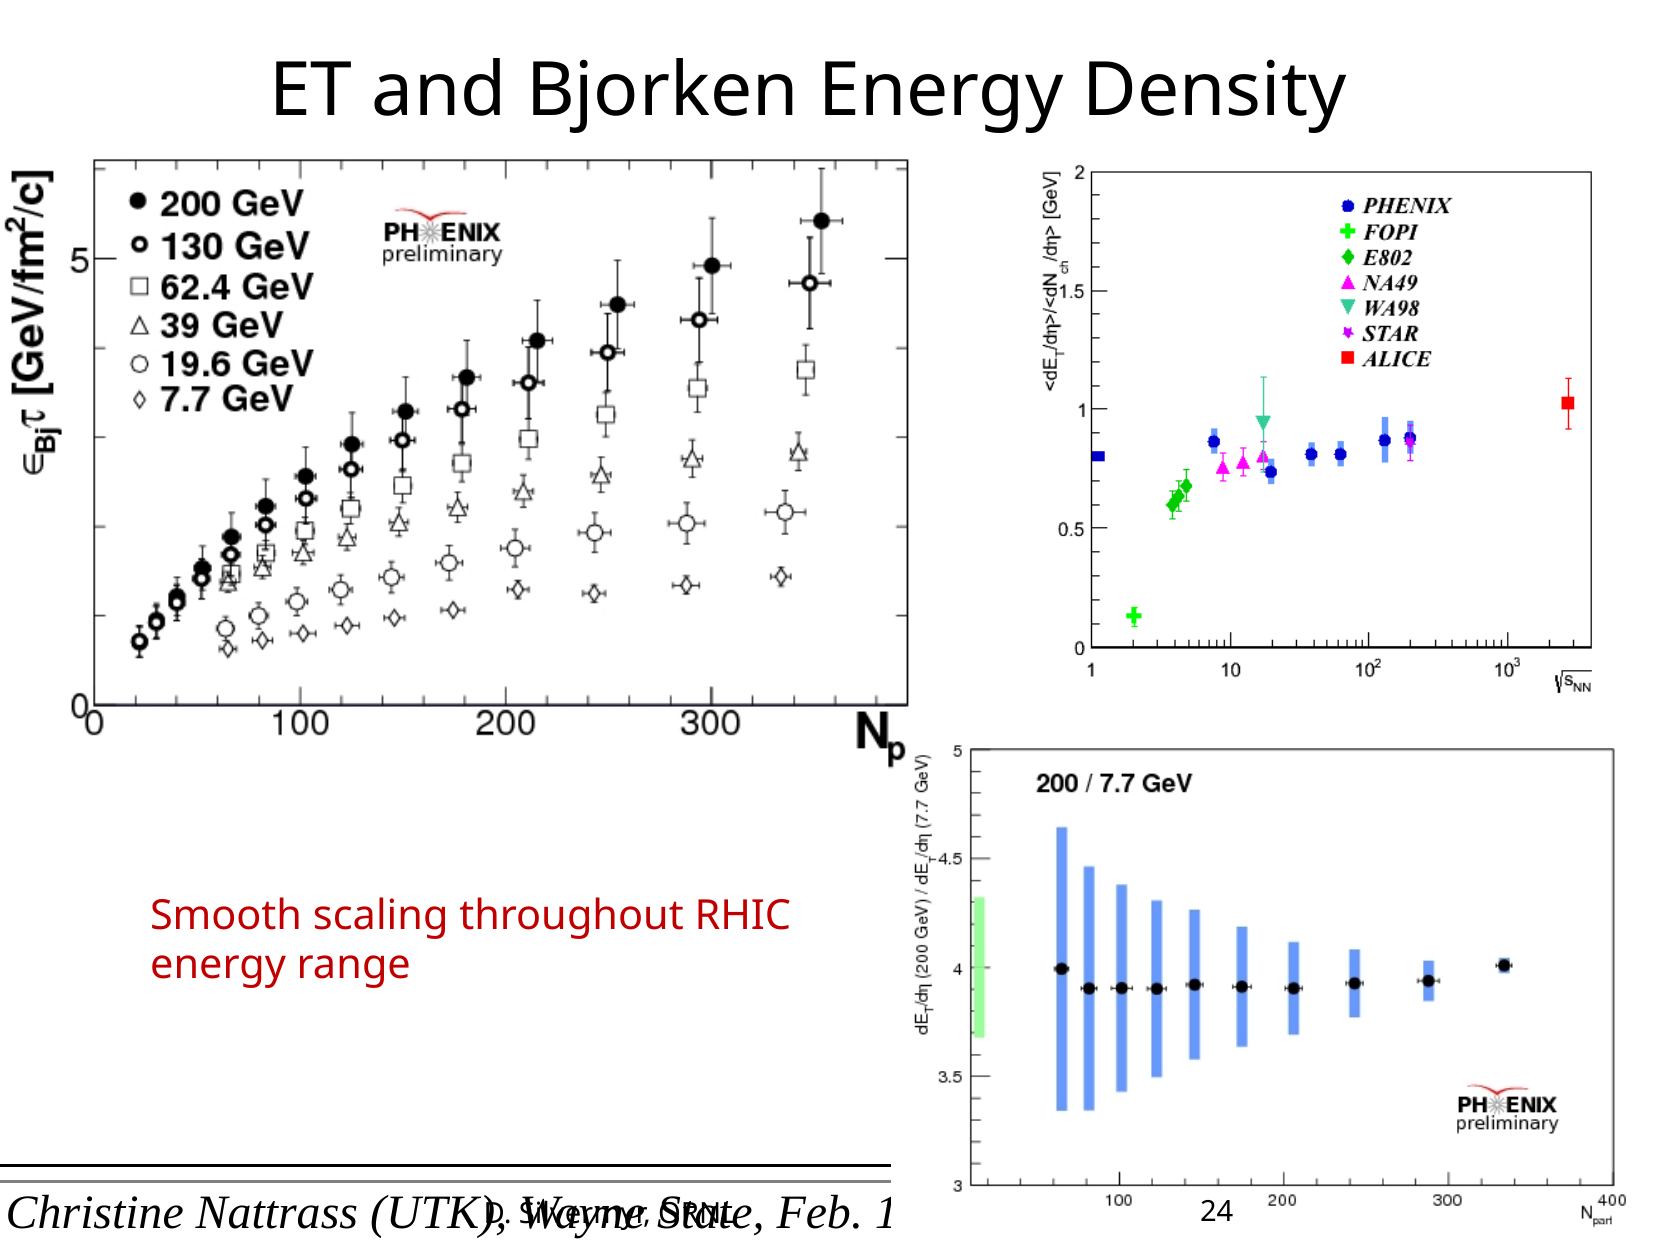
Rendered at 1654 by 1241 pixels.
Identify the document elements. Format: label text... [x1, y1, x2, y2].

slide_number <number> [1185, 1184, 1571, 1229]
footer D. Silvermyr, ORNL [468, 1186, 1186, 1232]
title ET and Bjorken Energy Density [82, 27, 1571, 144]
text_box Smooth scaling throughout RHIC energy range [135, 880, 847, 995]
picture [0, 112, 1654, 1240]
